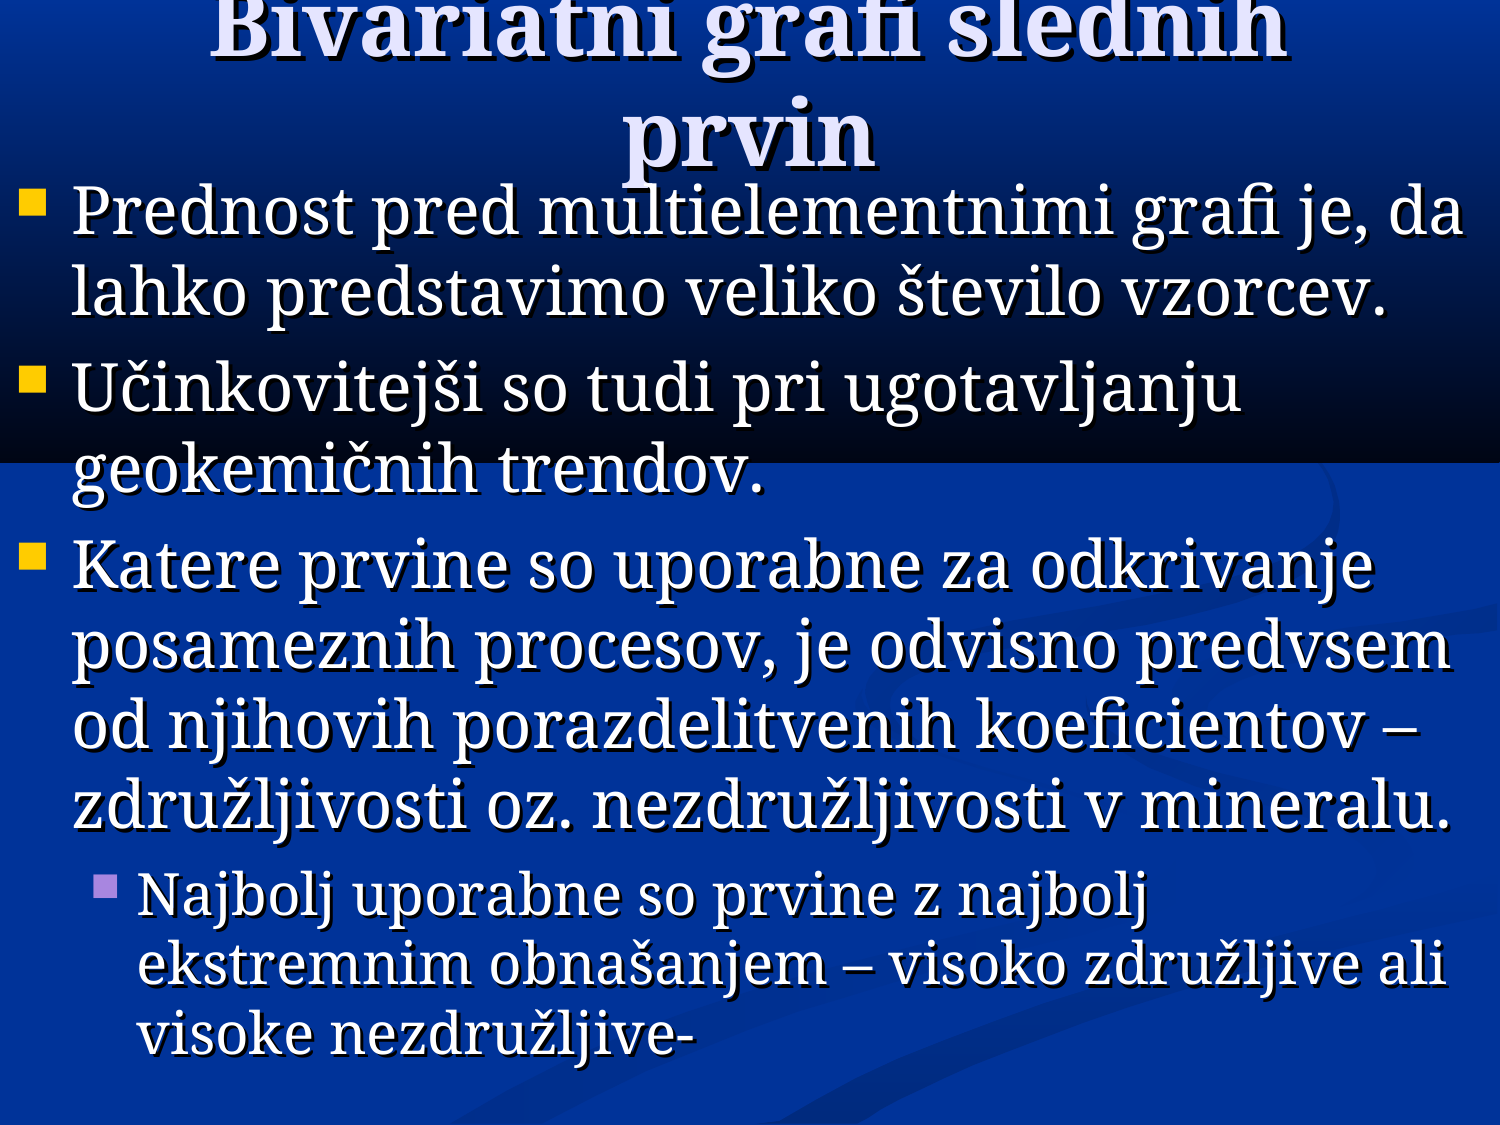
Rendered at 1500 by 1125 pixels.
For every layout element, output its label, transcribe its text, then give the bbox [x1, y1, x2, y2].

list Prednost pred multielementnimi grafi je, da lahko predstavimo veliko število vzorcev. Učinkovitejši so tudi pri ugotavljanju geokemičnih trendov. Katere prvine so uporabne za odkrivanje posameznih procesov, je odvisno predvsem od njihovih porazdelitvenih koeficientov – združljivosti oz. nezdružljivosti v mineralu. Najbolj uporabne so prvine z najbolj ekstremnim obnašanjem – visoko združljive ali visoke nezdružljive- [0, 160, 1500, 1125]
title Bivariatni grafi slednih prvin [75, 0, 1426, 149]
